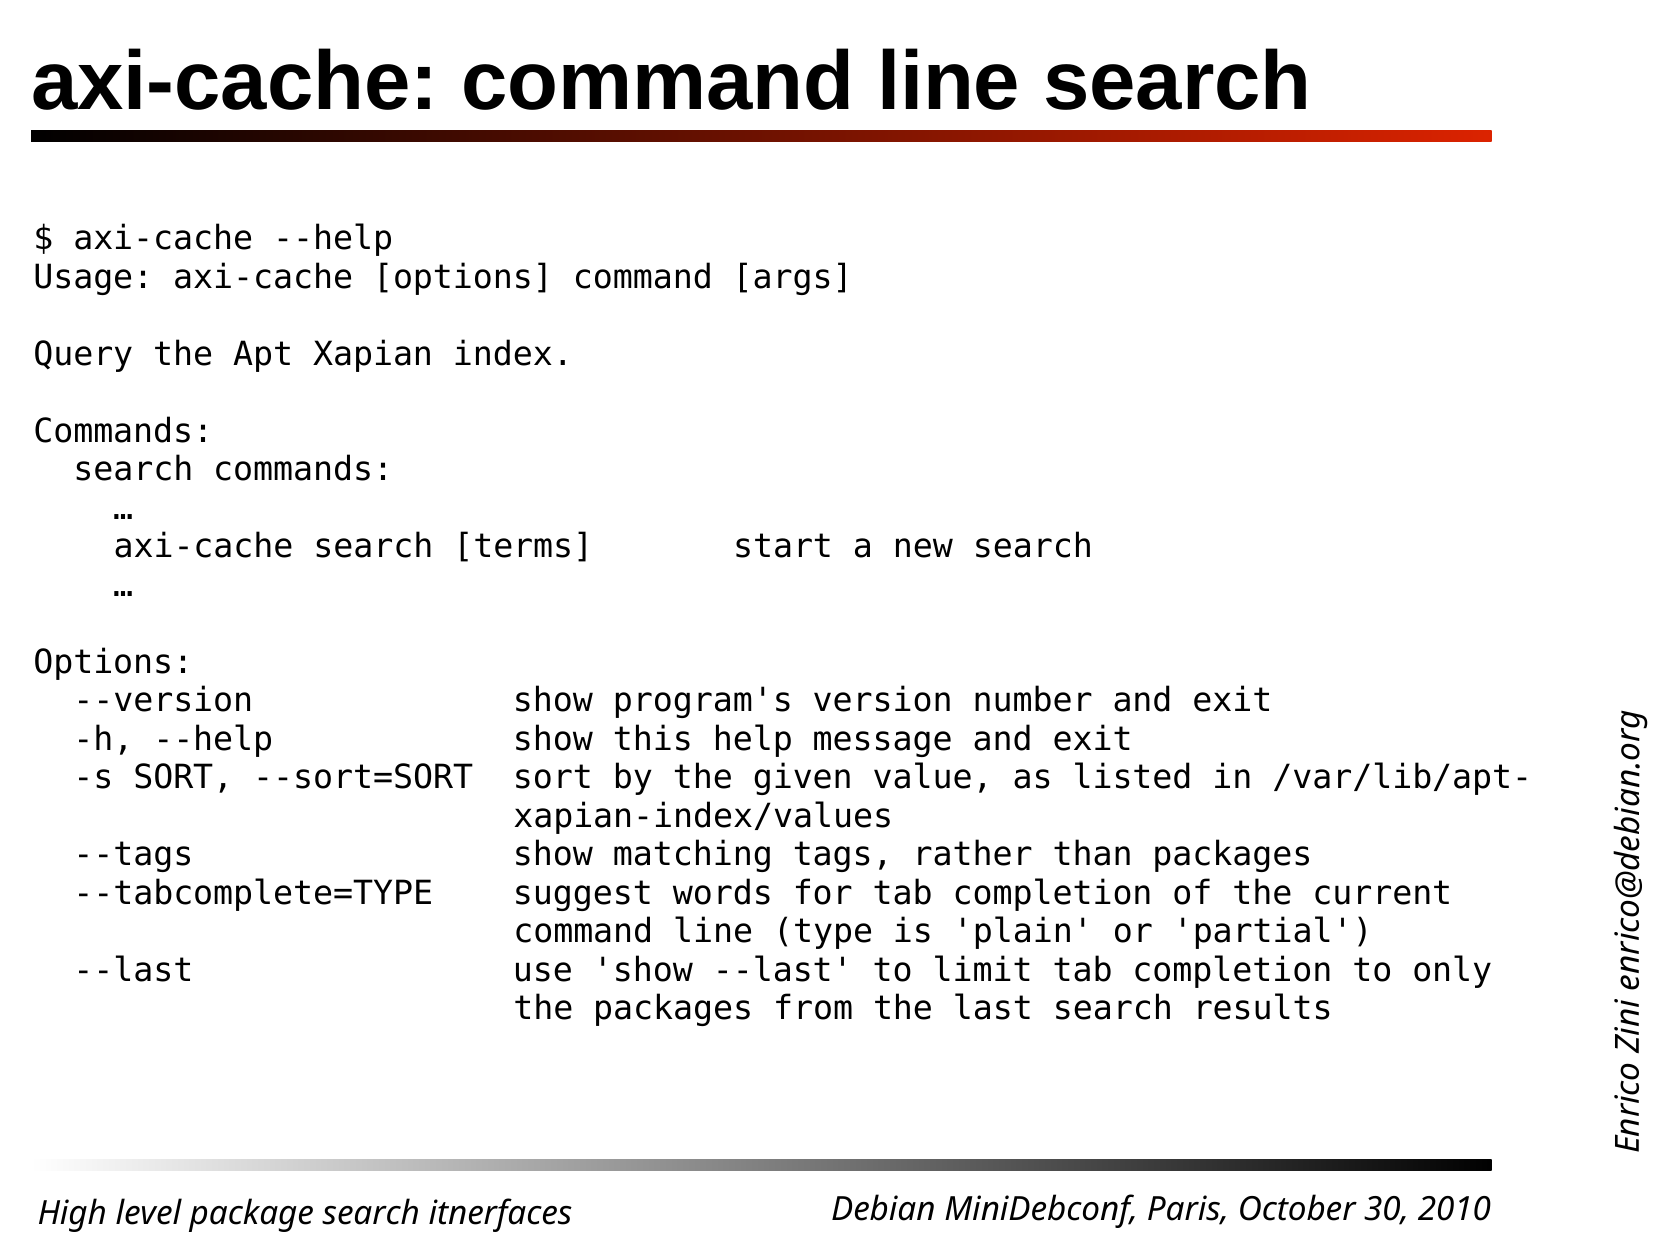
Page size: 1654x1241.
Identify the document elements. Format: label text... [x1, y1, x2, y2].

text_box $ axi-cache --help Usage: axi-cache [options] command [args] Query the Apt Xapian index. Commands: search commands: … axi-cache search [terms] start a new search … Options: --version show program's version number and exit -h, --help show this help message and exit -s SORT, --sort=SORT sort by the given value, as listed in /var/lib/apt- xapian-index/values --tags show matching tags, rather than packages --tabcomplete=TYPE suggest words for tab completion of the current command line (type is 'plain' or 'partial') --last use 'show --last' to limit tab completion to only the packages from the last search results [33, 218, 1622, 1063]
text_box axi-cache: command line search [31, 34, 1438, 168]
